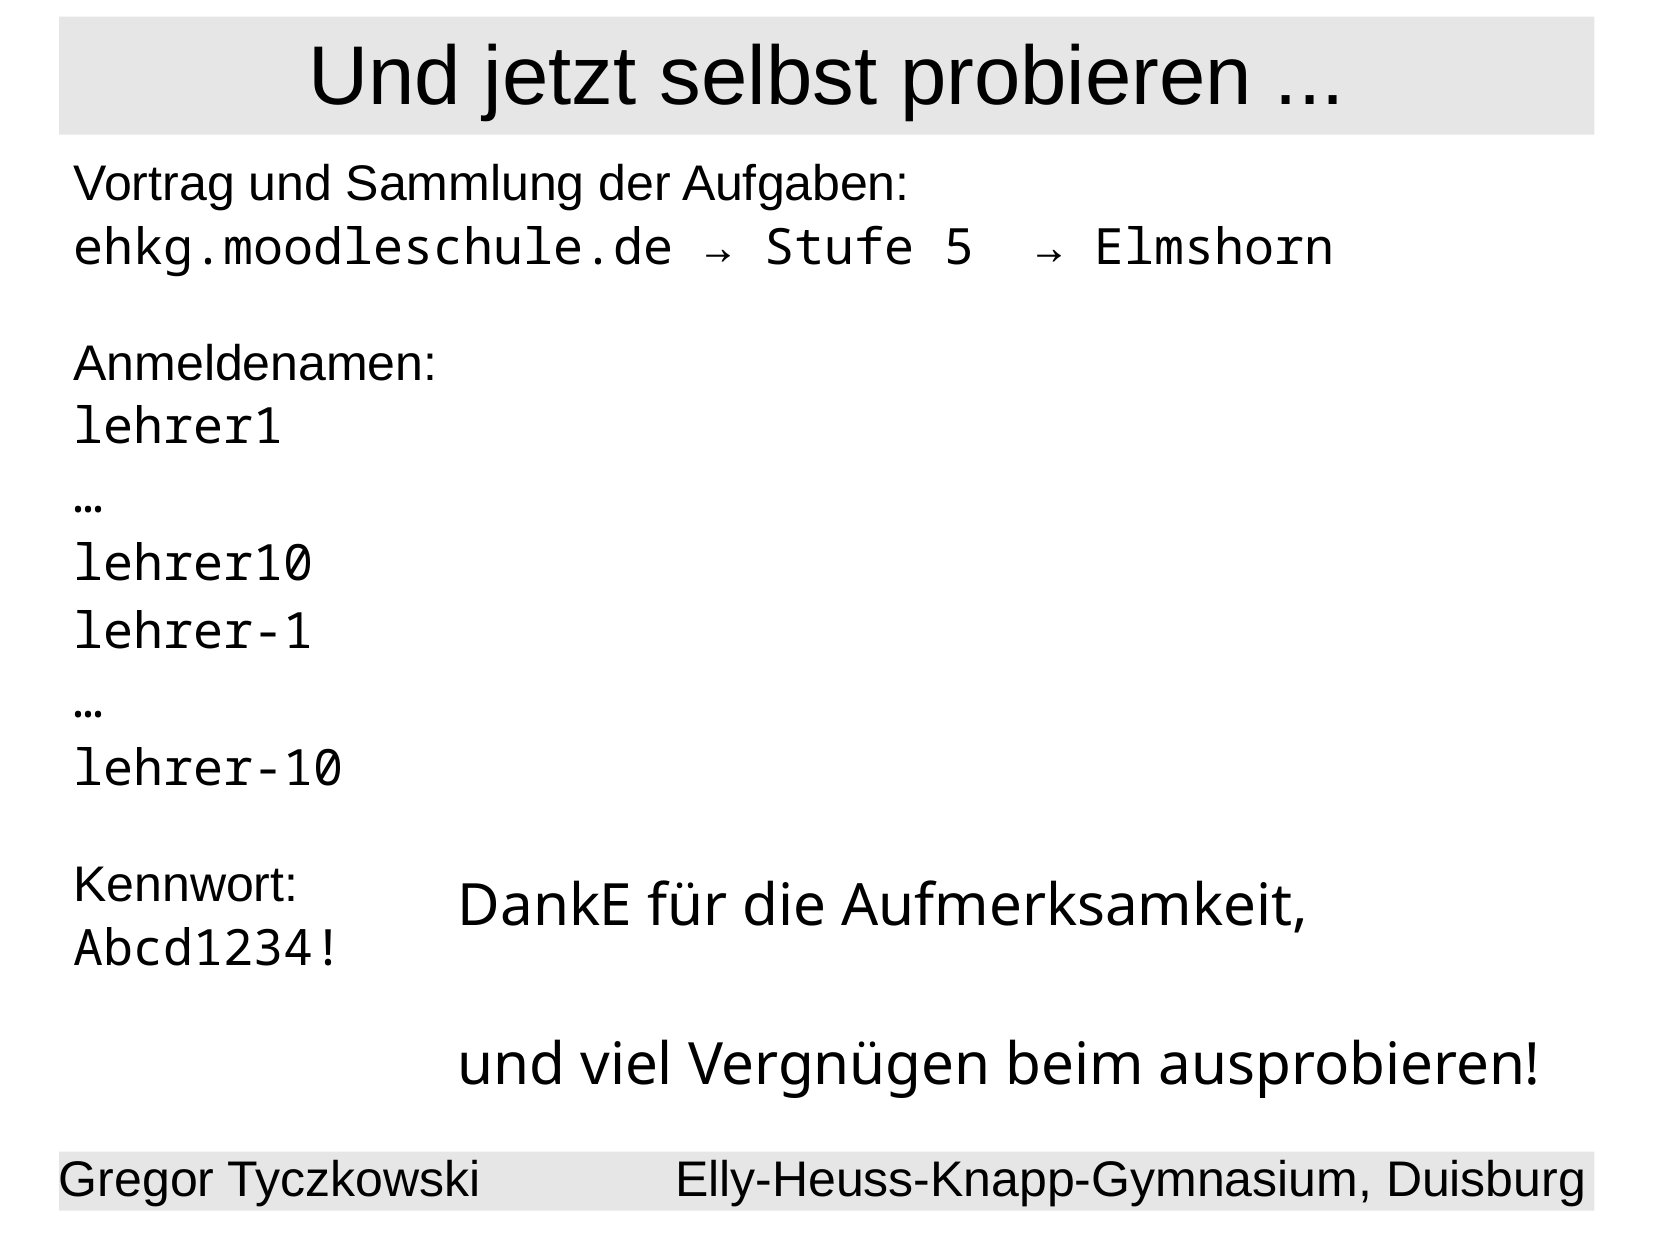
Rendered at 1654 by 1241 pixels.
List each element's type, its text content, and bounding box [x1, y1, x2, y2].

list Gregor Tyczkowski Elly-Heuss-Knapp-Gymnasium, Duisburg [59, 1151, 1595, 1211]
text_box DankE für die Aufmerksamkeit, und viel Vergnügen beim ausprobieren! [442, 856, 1619, 1045]
title Und jetzt selbst probieren ... [59, 16, 1595, 135]
text_box Vortrag und Sammlung der Aufgaben: ehkg.moodleschule.de → Stufe 5 → Elmshorn Anmeldenamen: lehrer1 … lehrer10 lehrer-1 … lehrer-10 Kennwort: Abcd1234! [59, 147, 1527, 896]
